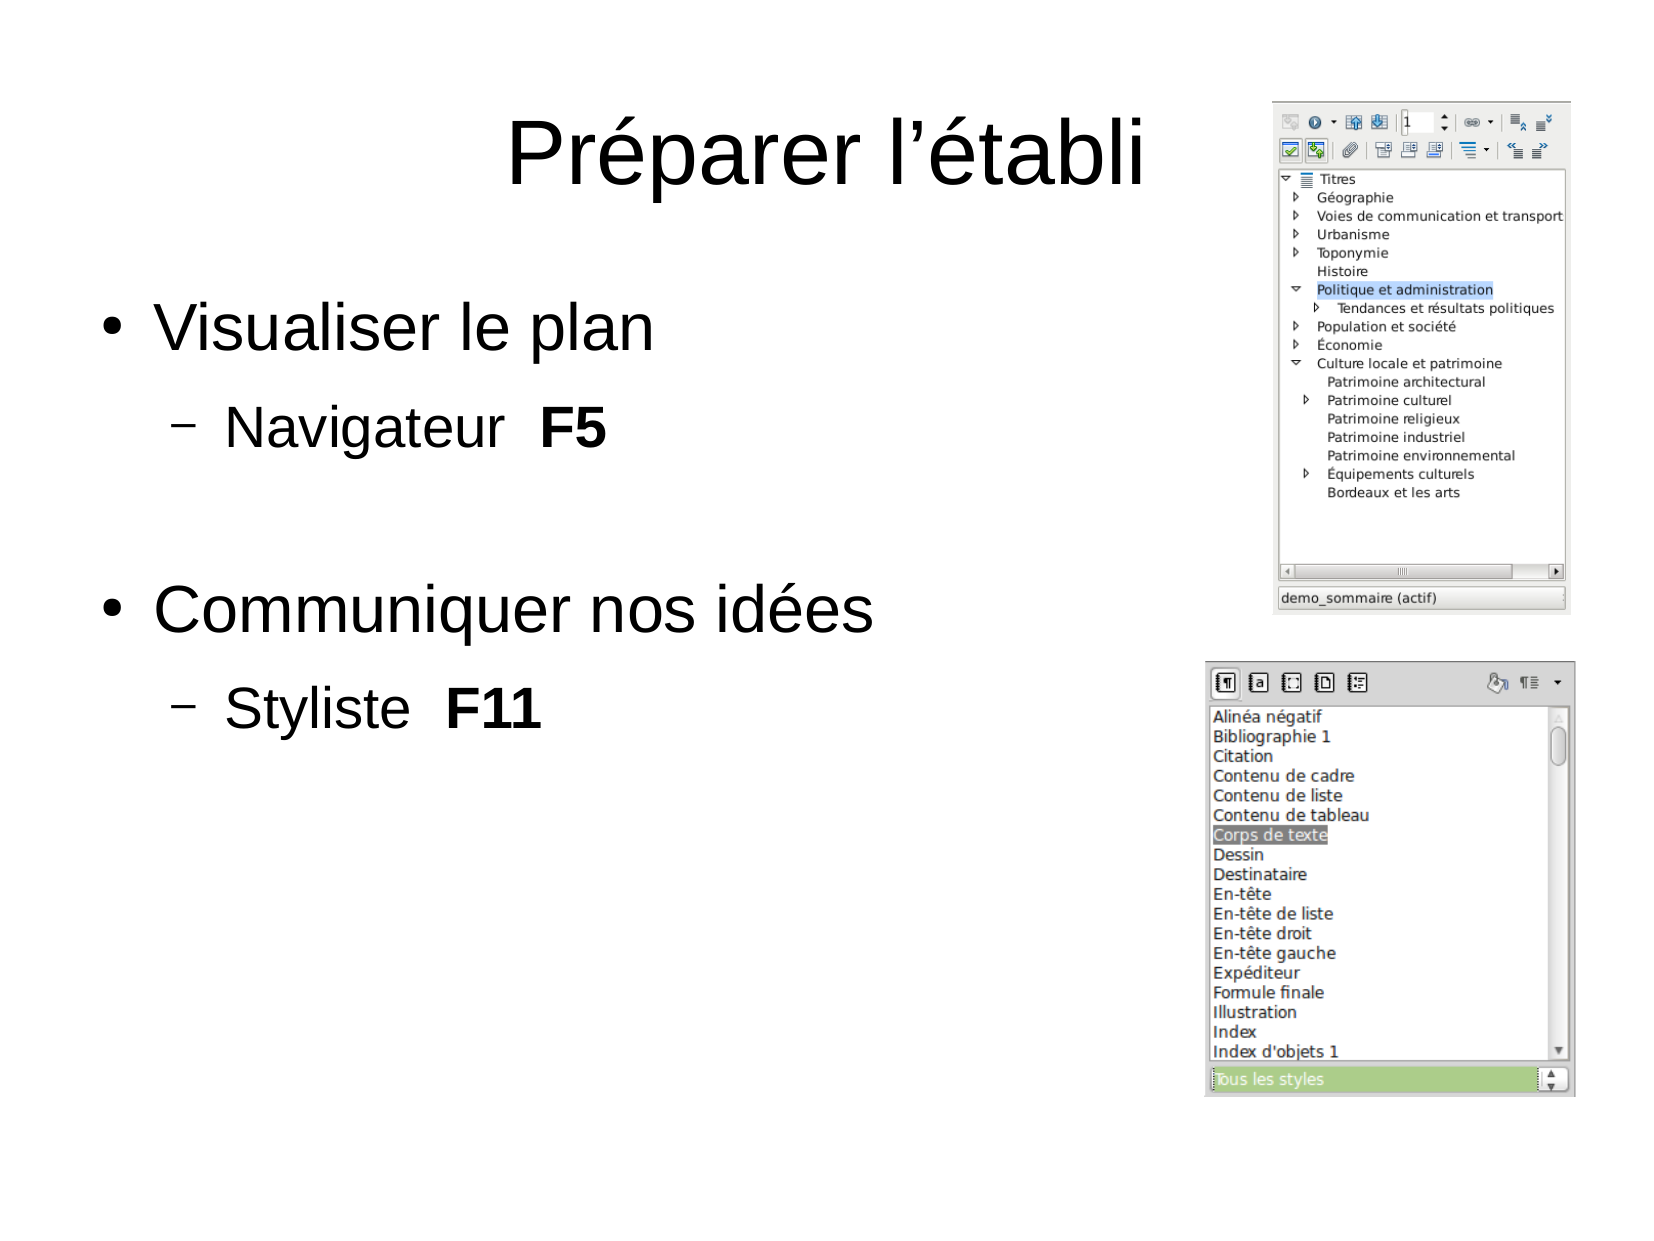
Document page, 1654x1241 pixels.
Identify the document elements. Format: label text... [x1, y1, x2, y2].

title Préparer l’établi [82, 49, 1571, 257]
picture [1204, 661, 1577, 1097]
picture [1272, 101, 1571, 615]
list Visualiser le plan Navigateur F5 Communiquer nos idées Styliste F11 [82, 290, 1571, 1010]
